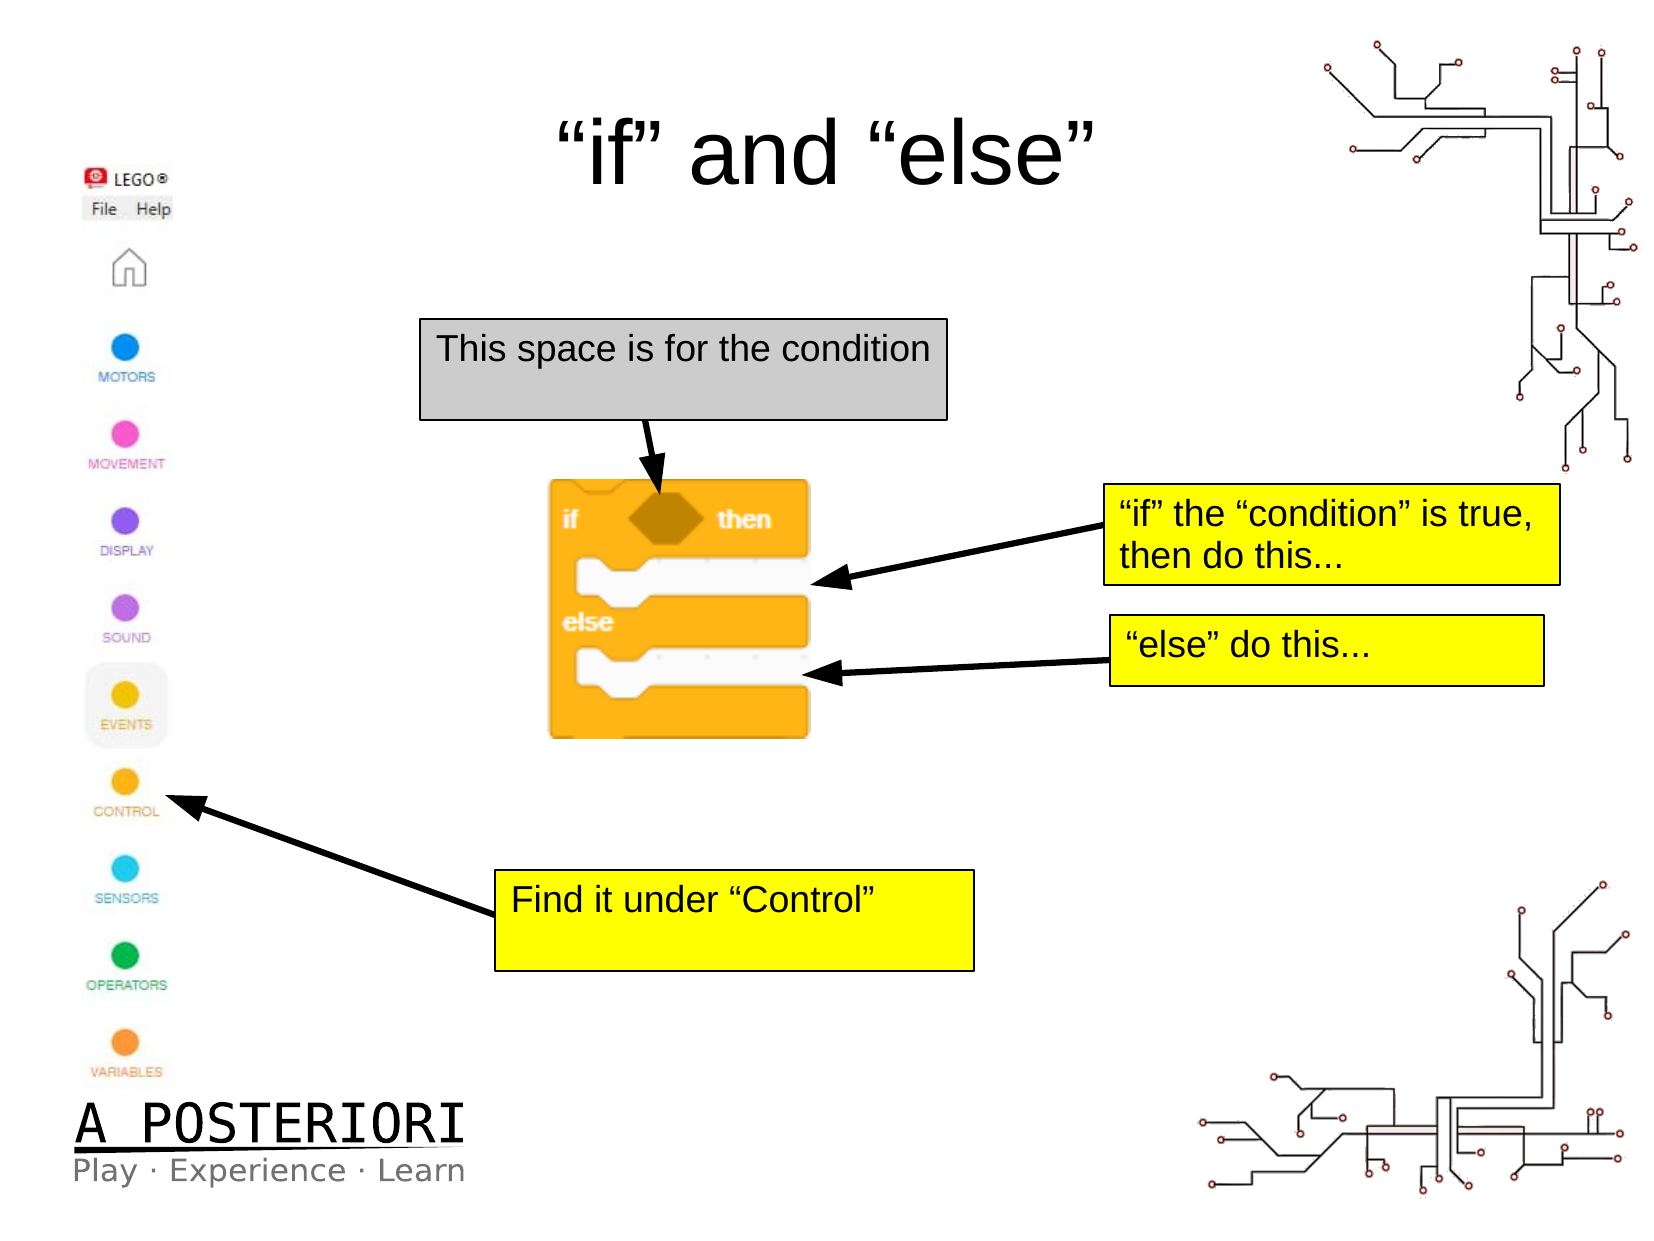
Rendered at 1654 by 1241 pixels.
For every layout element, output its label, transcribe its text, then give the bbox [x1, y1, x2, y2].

picture [82, 164, 173, 1096]
title “if” and “else” [82, 49, 1571, 257]
text_box “if” the “condition” is true, then do this... [1103, 484, 1561, 586]
picture [546, 479, 811, 739]
picture [1177, 863, 1635, 1200]
text_box “else” do this... [1110, 615, 1545, 686]
picture [1305, 35, 1643, 495]
text_box This space is for the condition [420, 319, 947, 421]
text_box Find it under “Control” [495, 870, 975, 971]
